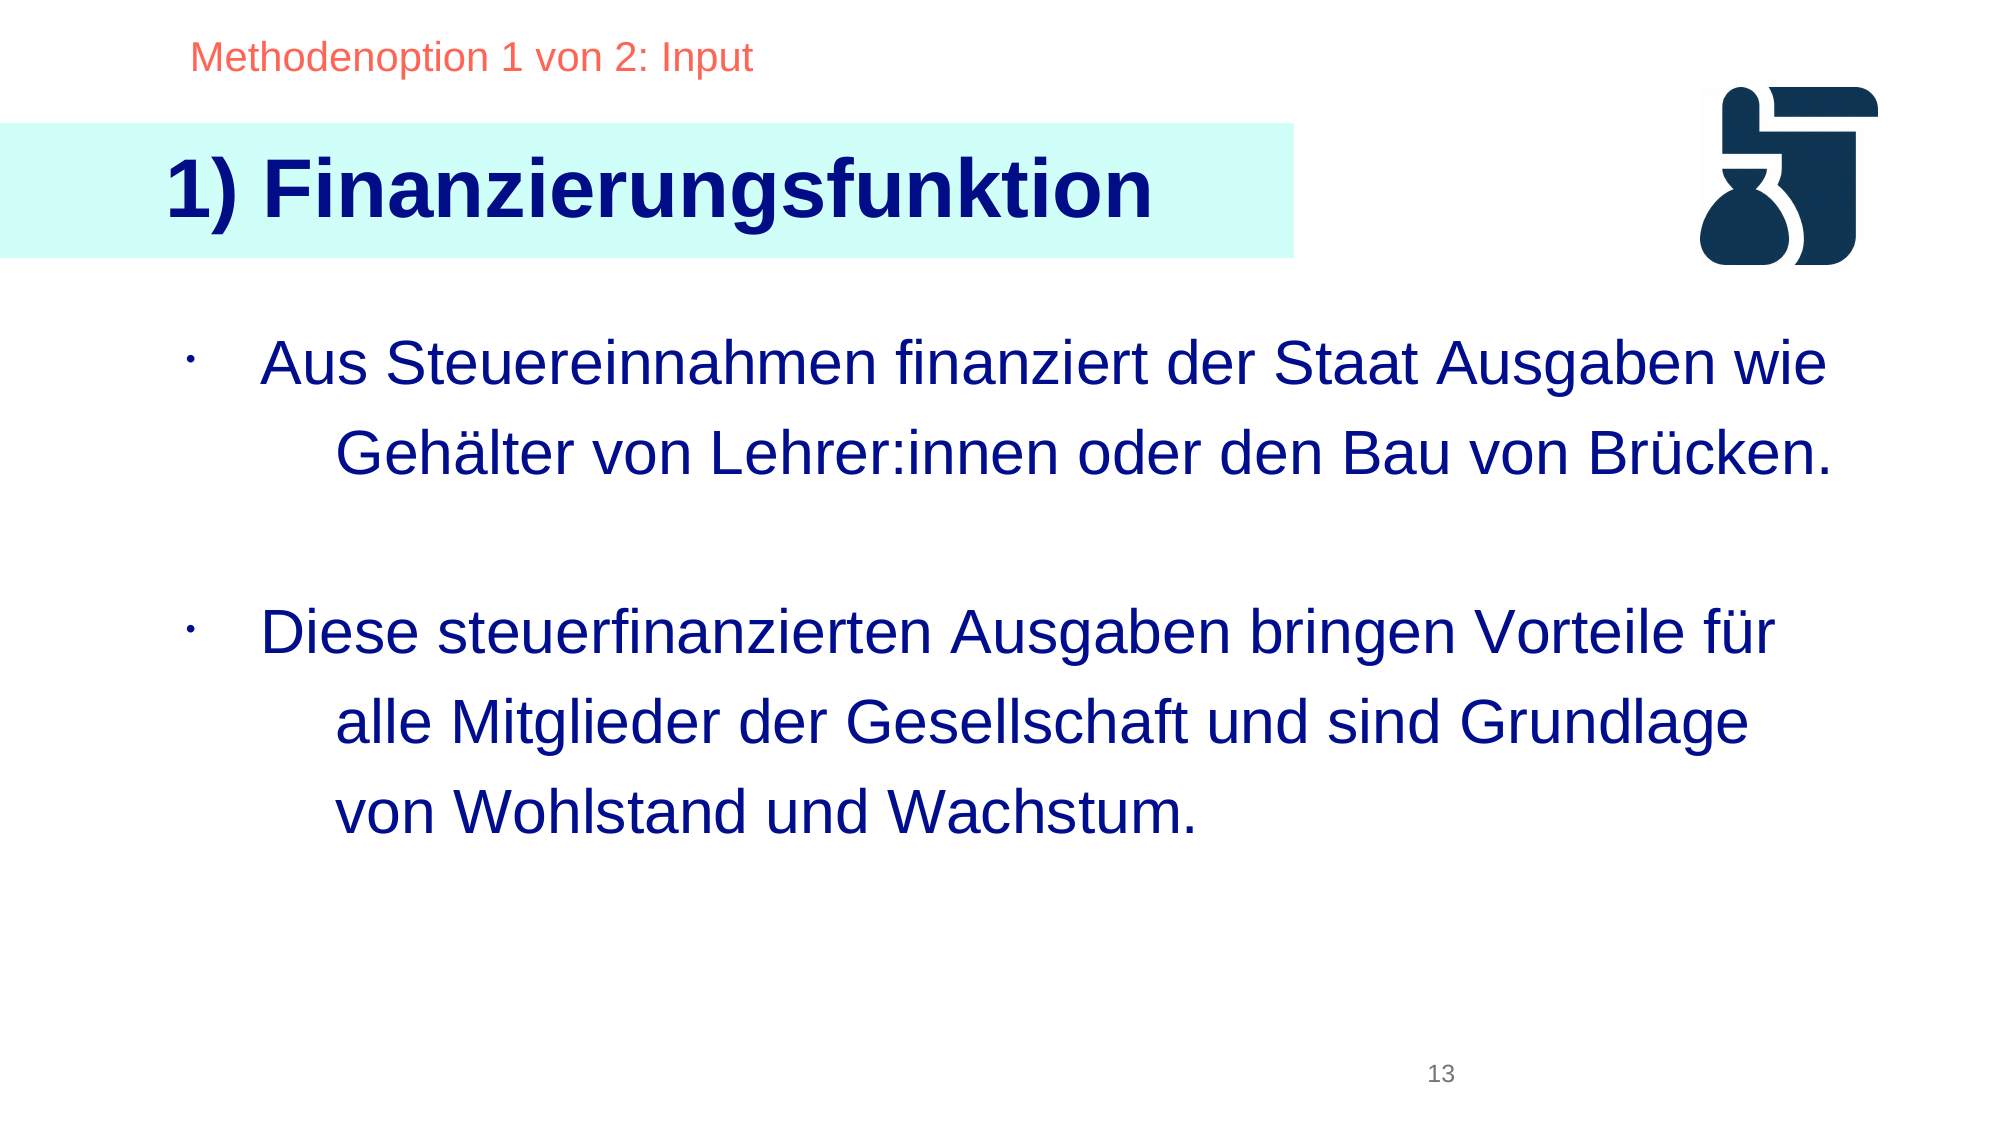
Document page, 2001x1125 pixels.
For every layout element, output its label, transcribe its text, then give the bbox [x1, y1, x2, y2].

list 1) Finanzierungsfunktion [150, 126, 1201, 255]
list Methodenoption 1 von 2: Input [137, 27, 1274, 107]
picture [1700, 87, 1878, 265]
list Aus Steuereinnahmen finanziert der Staat Ausgaben wie Gehälter von Lehrer:innen oder den Bau von Brücken. Diese steuerfinanzierten Ausgaben bringen Vorteile für alle Mitglieder der Gesellschaft und sind Grundlage von Wohlstand und Wachstum. [137, 299, 1863, 1065]
